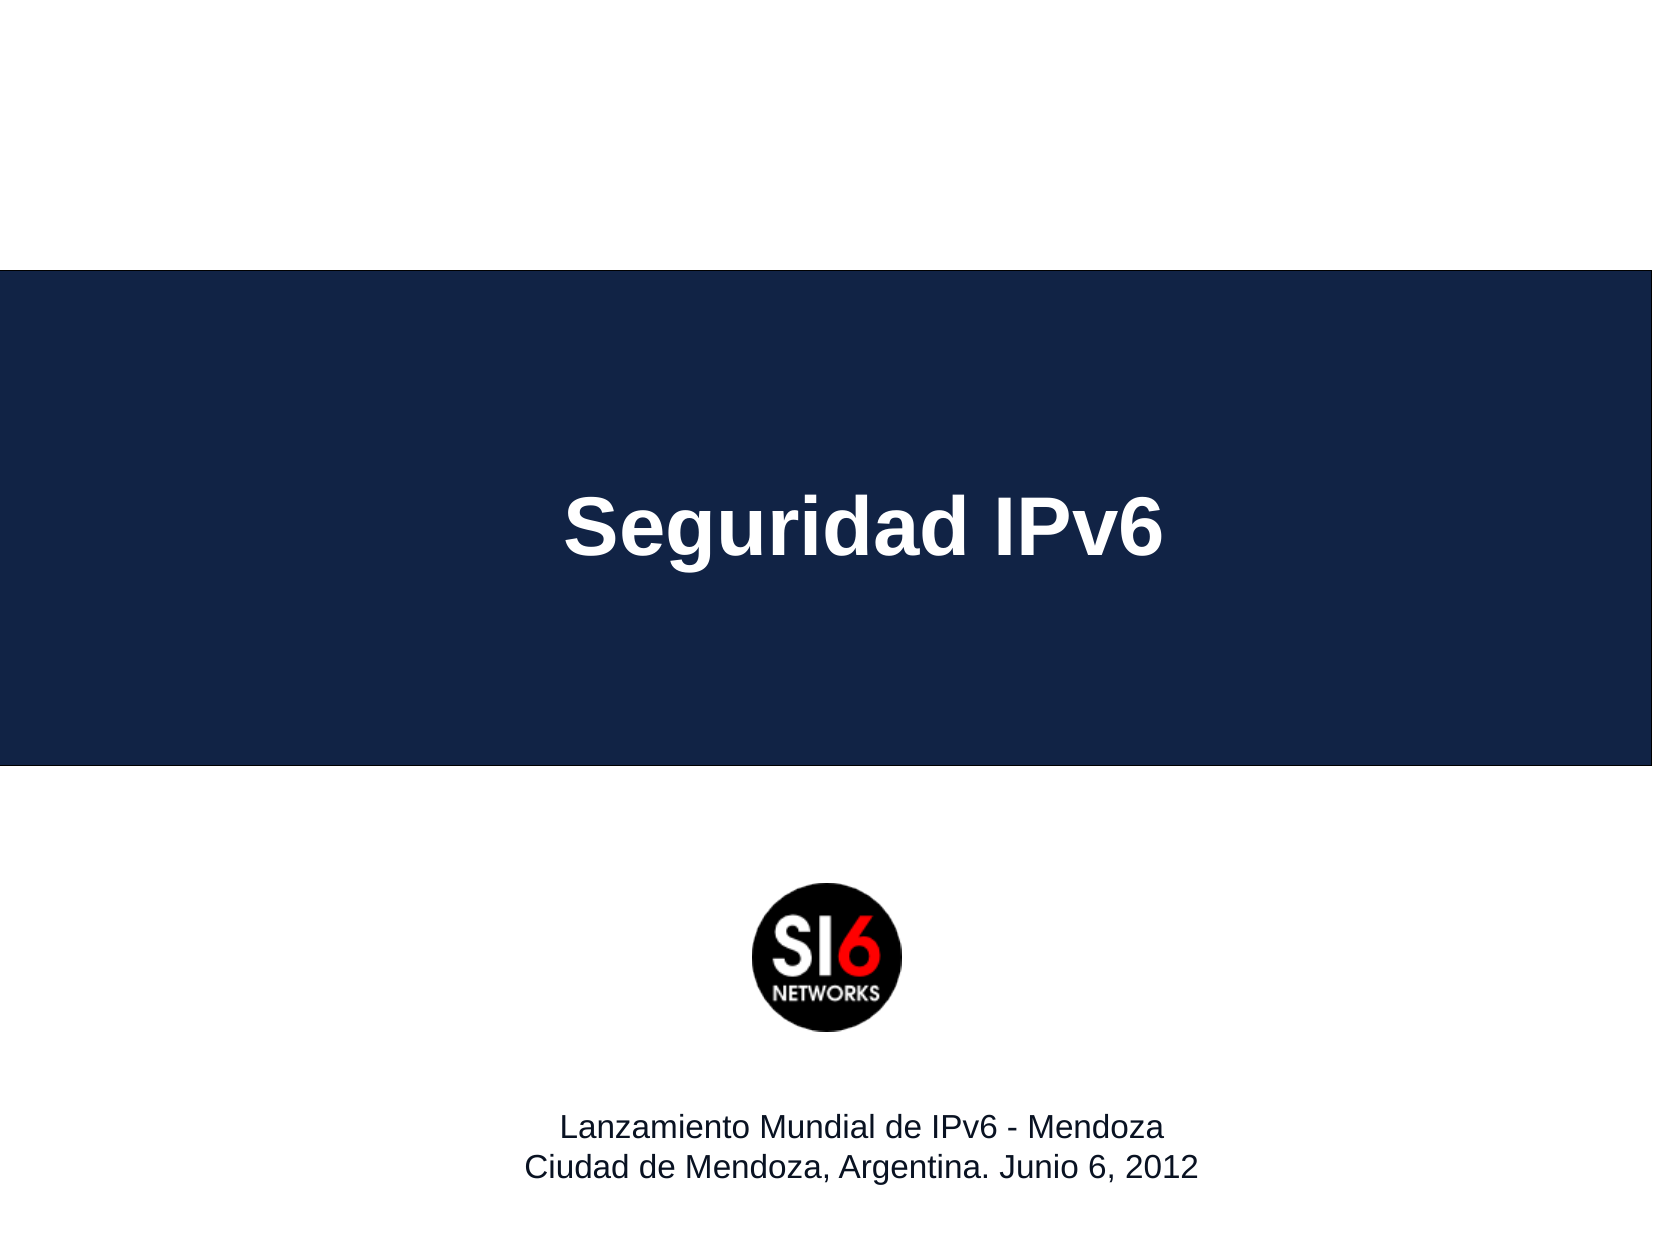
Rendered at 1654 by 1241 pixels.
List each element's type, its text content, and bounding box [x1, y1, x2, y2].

list Lanzamiento Mundial de IPv6 - Mendoza Ciudad de Mendoza, Argentina. Junio 6, 2012 [361, 1108, 1292, 1214]
list Seguridad IPv6 [67, 480, 1591, 601]
picture [752, 883, 902, 1032]
